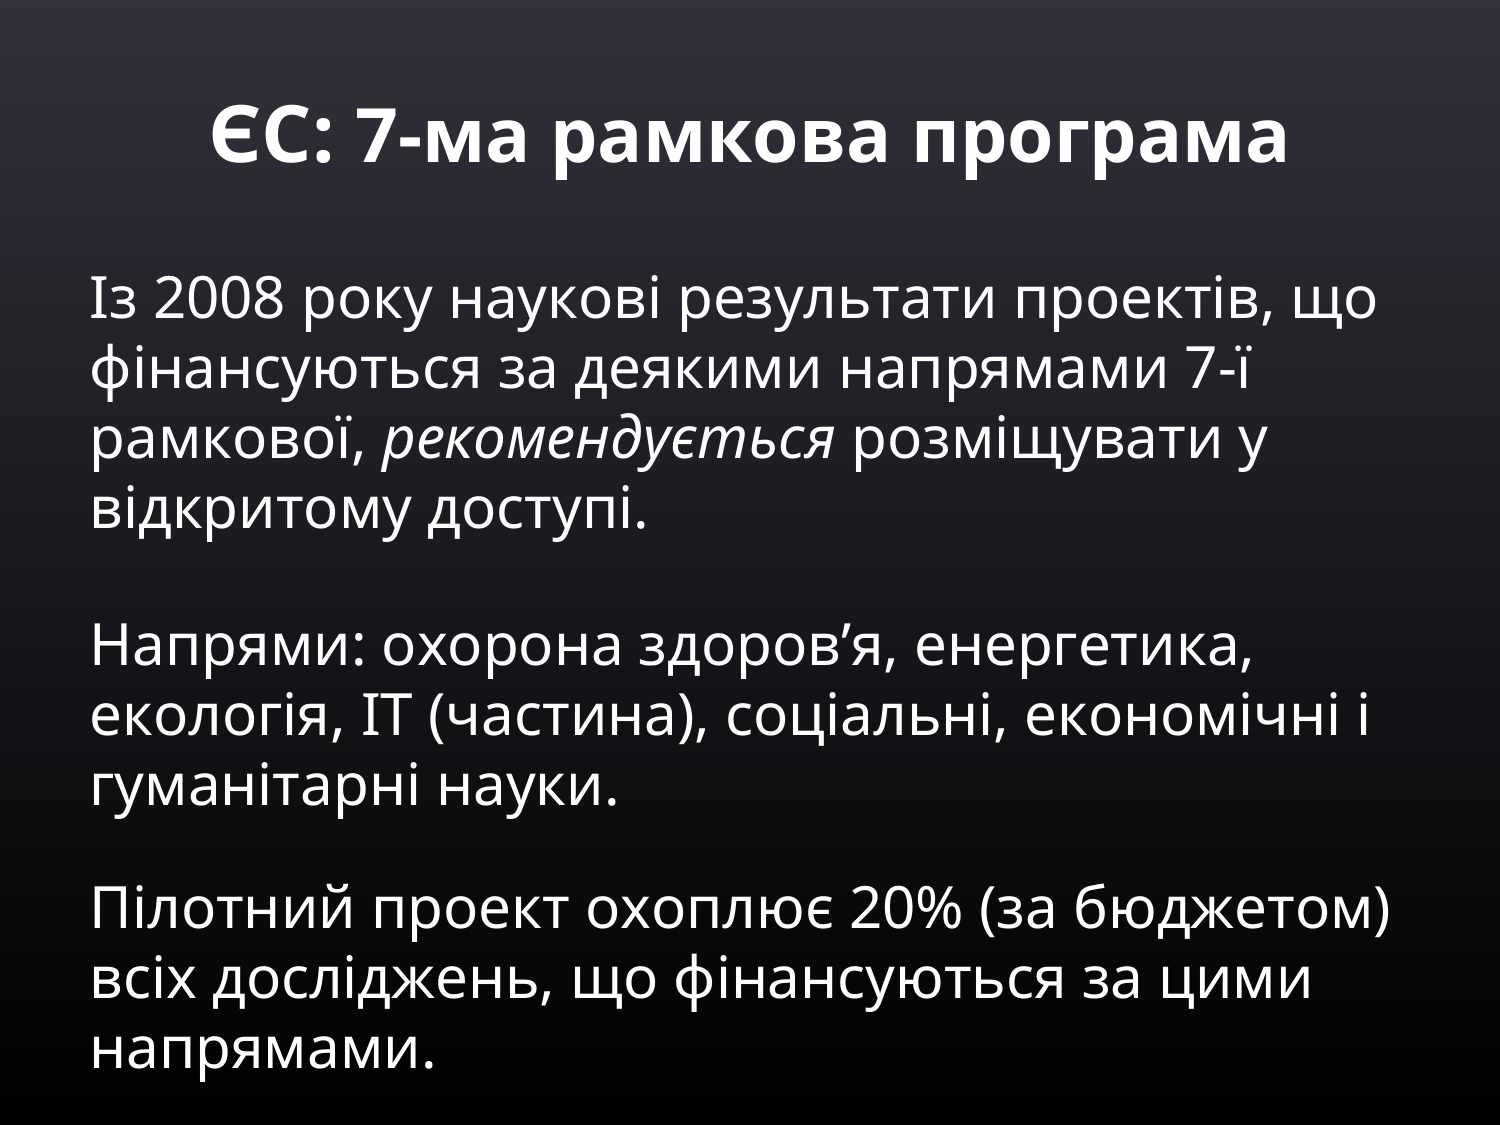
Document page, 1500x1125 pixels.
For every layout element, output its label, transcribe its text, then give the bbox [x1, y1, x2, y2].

text_box Із 2008 року наукові результати проектів, що фінансуються за деякими напрямами 7-ї рамкової, рекомендується розміщувати у відкритому доступі. [74, 237, 1463, 563]
text_box Пілотний проект охоплює 20% (за бюджетом) всіх досліджень, що фінансуються за цими напрямами. [74, 862, 1463, 1088]
text_box Напрями: охорона здоров’я, енергетика, екологія, ІТ (частина), соціальні, економічні і гуманітарні науки. [74, 600, 1463, 826]
title ЄС: 7-ма рамкова програма [24, 37, 1476, 225]
